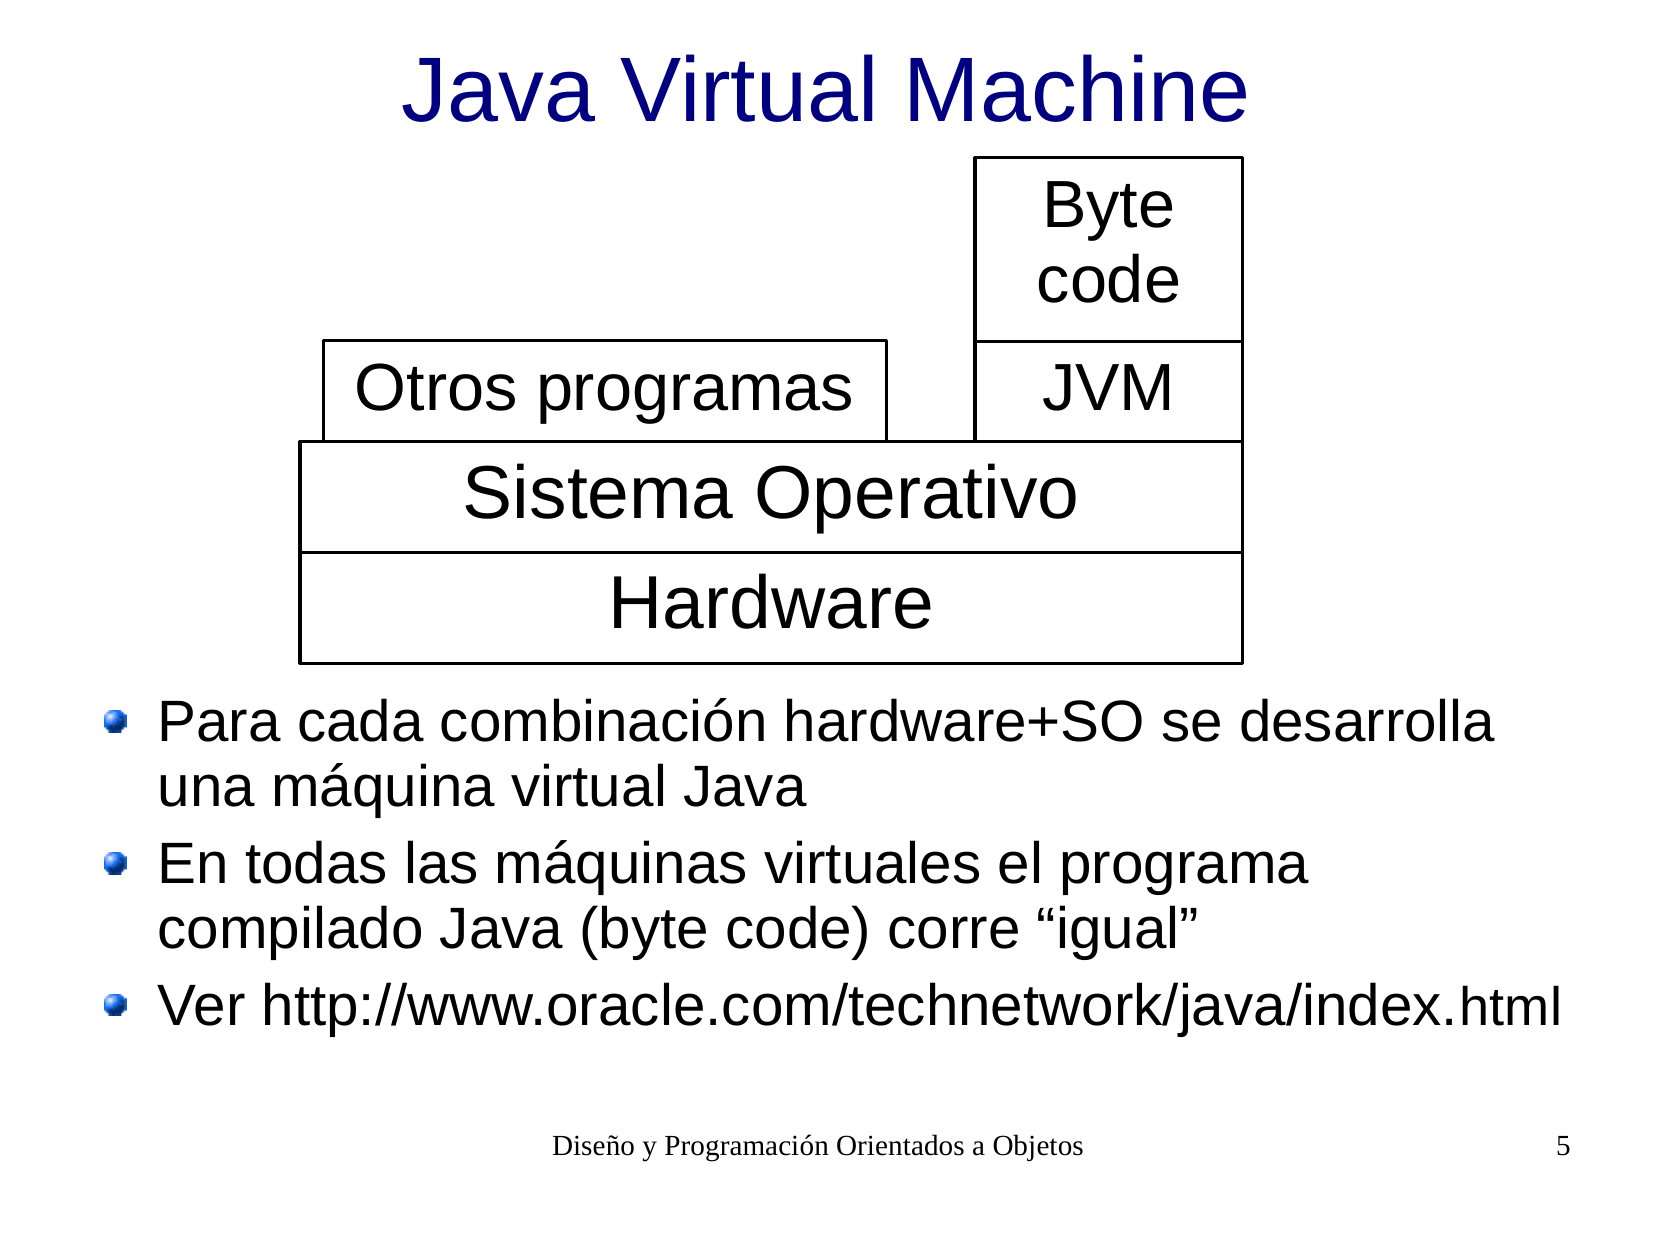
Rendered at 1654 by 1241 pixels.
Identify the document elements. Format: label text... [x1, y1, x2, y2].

title Java Virtual Machine [82, 32, 1571, 147]
text_box Byte code [975, 157, 1243, 342]
text_box Sistema Operativo [300, 441, 1243, 553]
list Para cada combinación hardware+SO se desarrolla una máquina virtual Java En todas las máquinas virtuales el programa compilado Java (byte code) corre “igual” Ver http://www.oracle.com/technetwork/java/index.html [86, 688, 1576, 1139]
text_box Hardware [300, 554, 1243, 664]
text_box Otros programas [323, 340, 887, 442]
text_box JVM [975, 343, 1243, 442]
